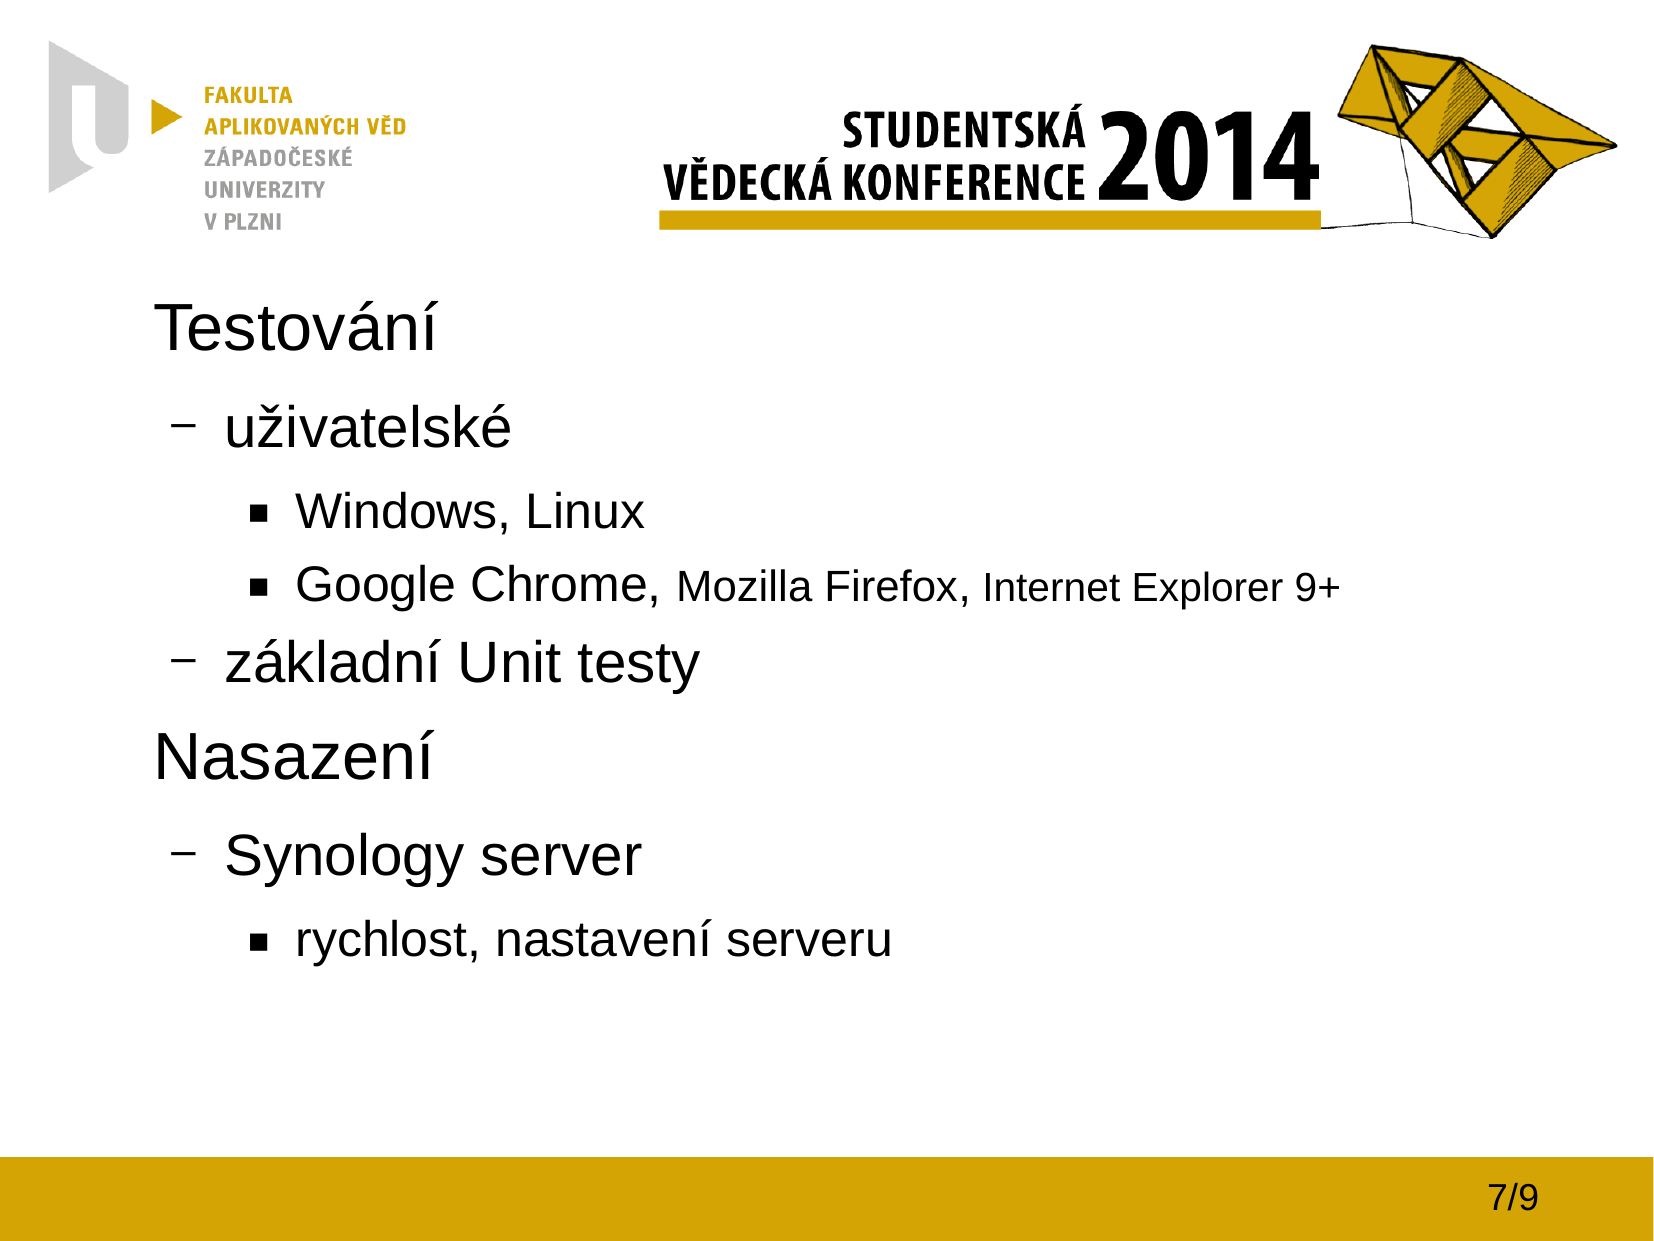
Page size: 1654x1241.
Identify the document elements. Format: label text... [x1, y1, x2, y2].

picture [0, 1157, 1654, 1241]
list Testování uživatelské Windows, Linux Google Chrome, Mozilla Firefox, Internet Explorer 9+ základní Unit testy Nasazení Synology server rychlost, nastavení serveru [82, 290, 1571, 993]
text_box <číslo>/9 [1497, 1169, 1654, 1227]
picture [35, 23, 1642, 257]
